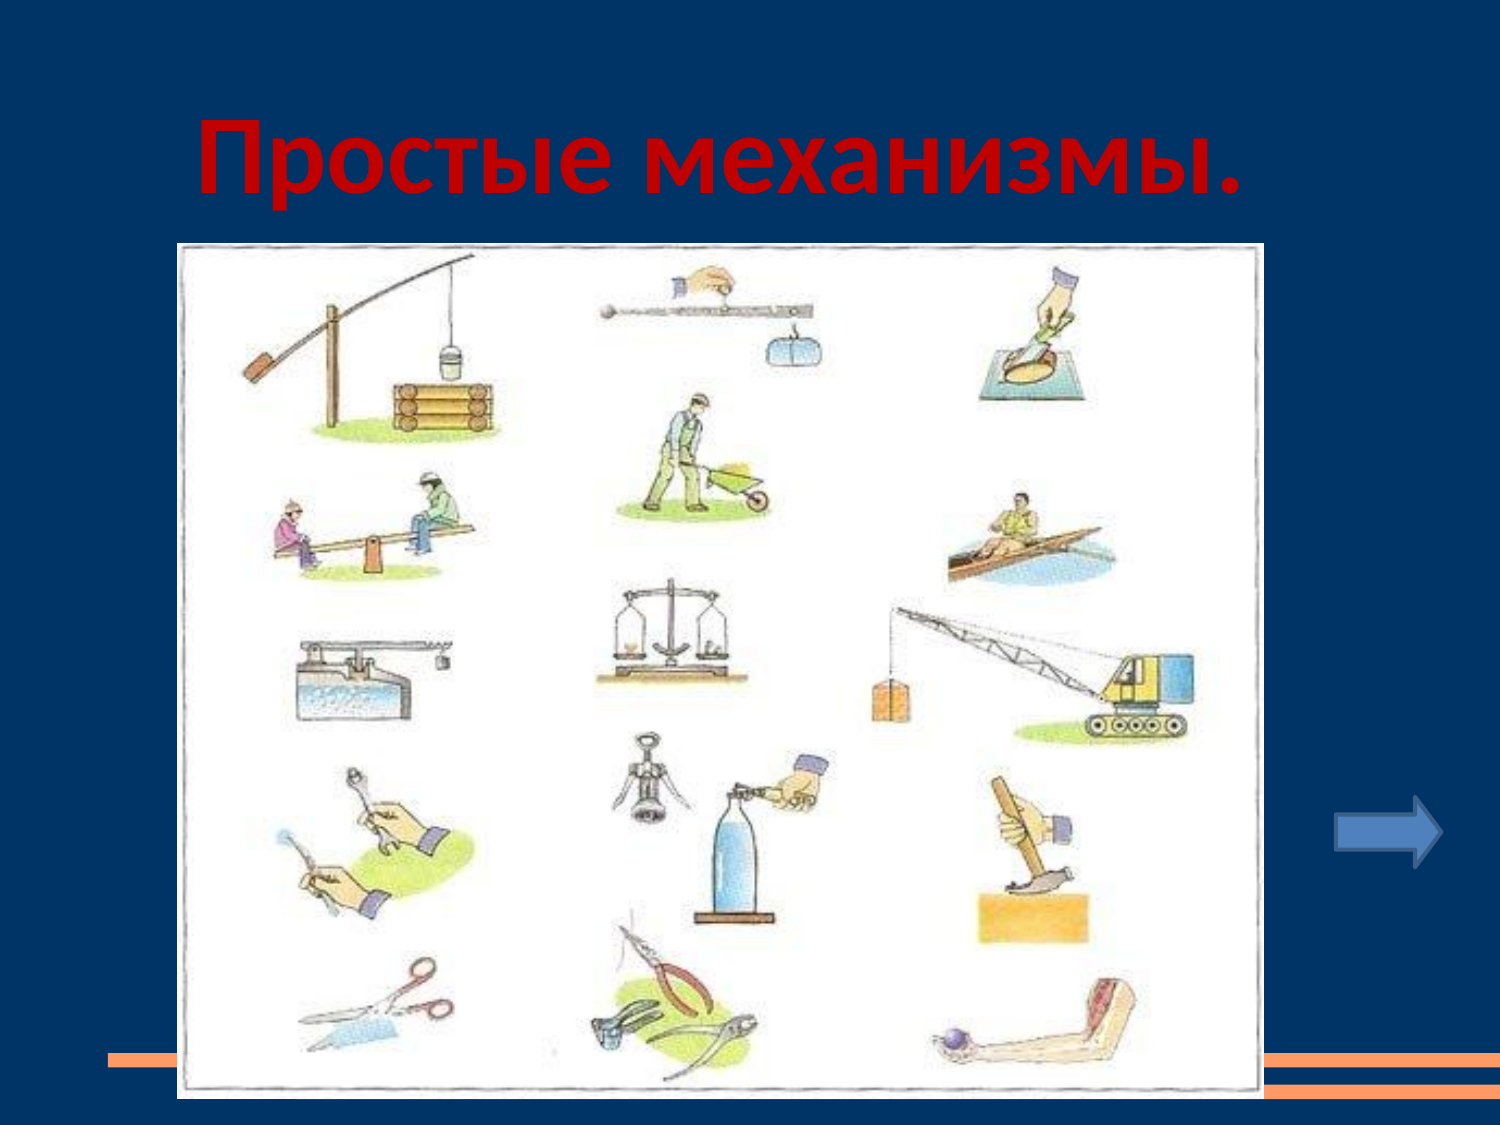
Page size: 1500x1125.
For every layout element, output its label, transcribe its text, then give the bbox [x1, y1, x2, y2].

text_box Простые механизмы. [58, 70, 1409, 227]
picture [177, 233, 1264, 1099]
text_box [1335, 796, 1442, 868]
